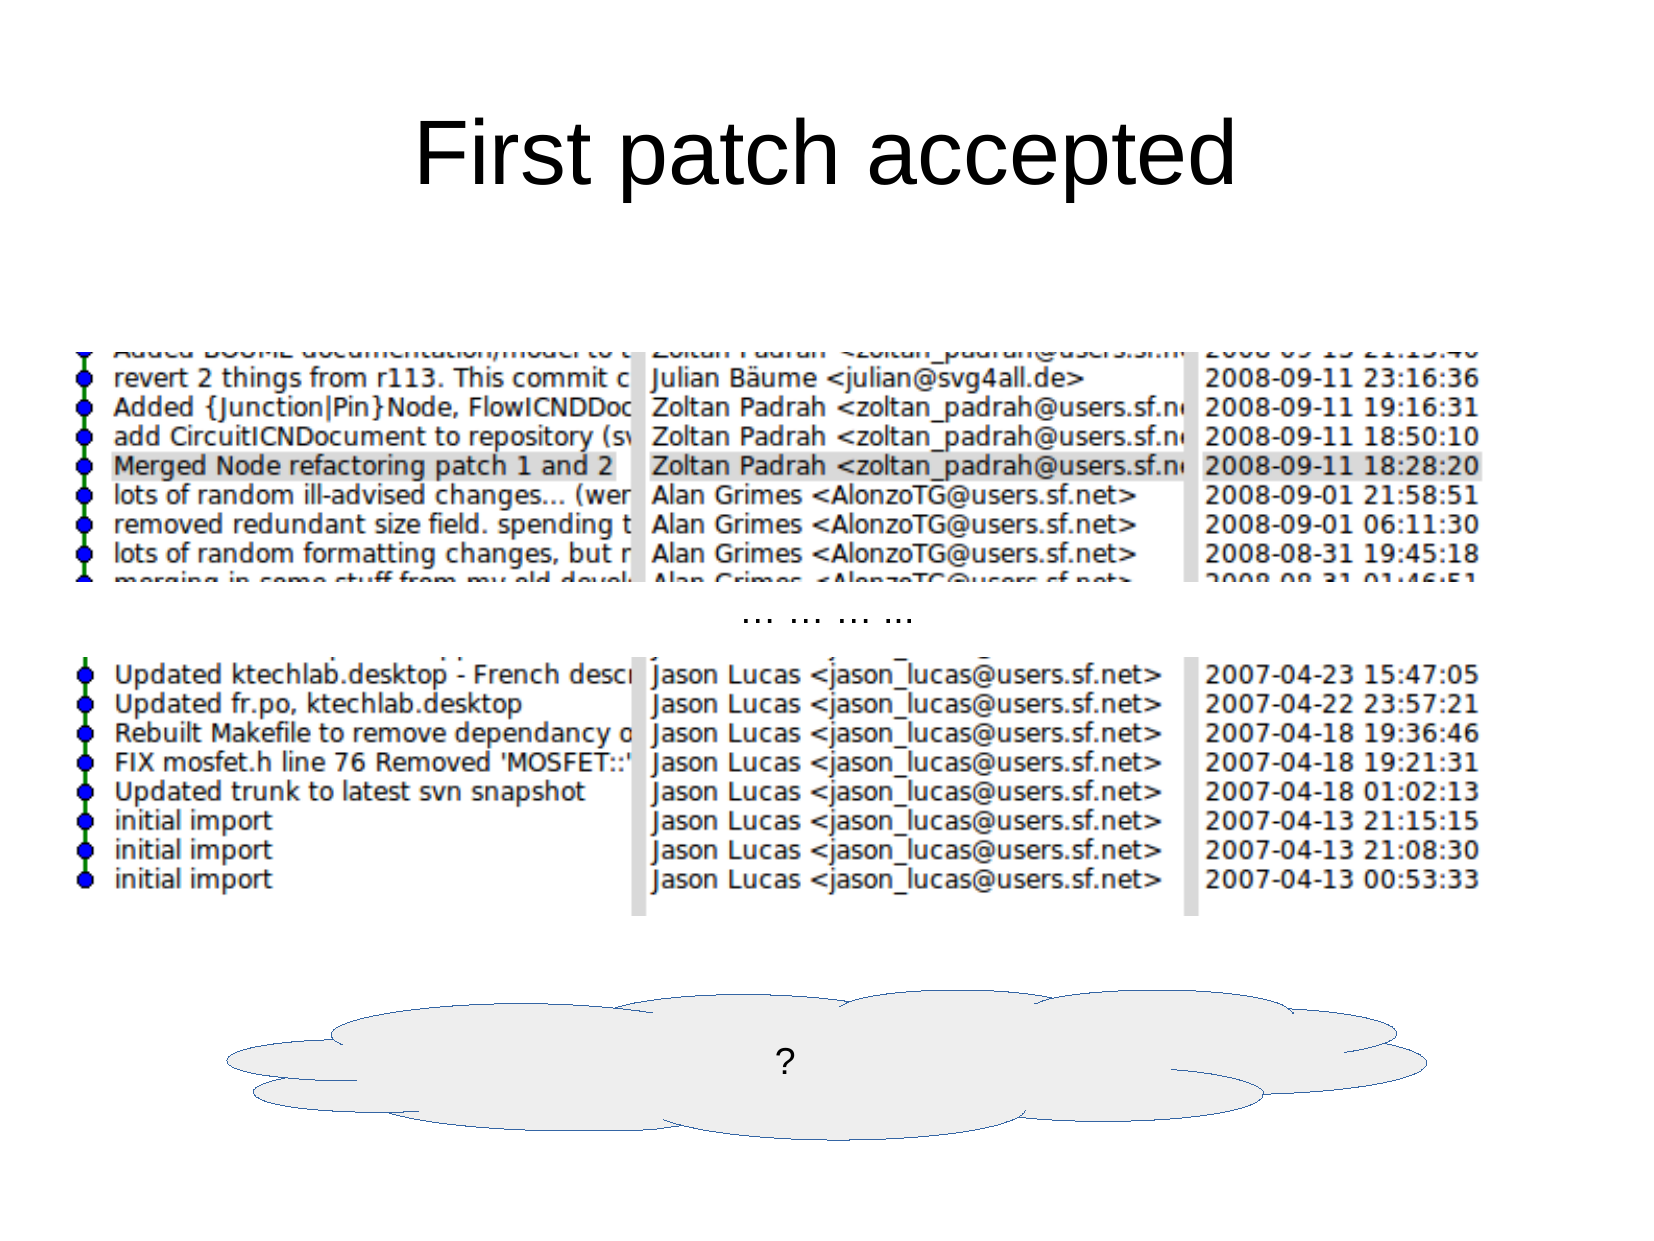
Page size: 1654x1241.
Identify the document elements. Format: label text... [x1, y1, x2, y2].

picture [64, 352, 1589, 582]
text_box … … … ... [466, 582, 1187, 640]
title First patch accepted [82, 49, 1571, 257]
picture [65, 657, 1589, 916]
text_box ? [226, 990, 1427, 1141]
